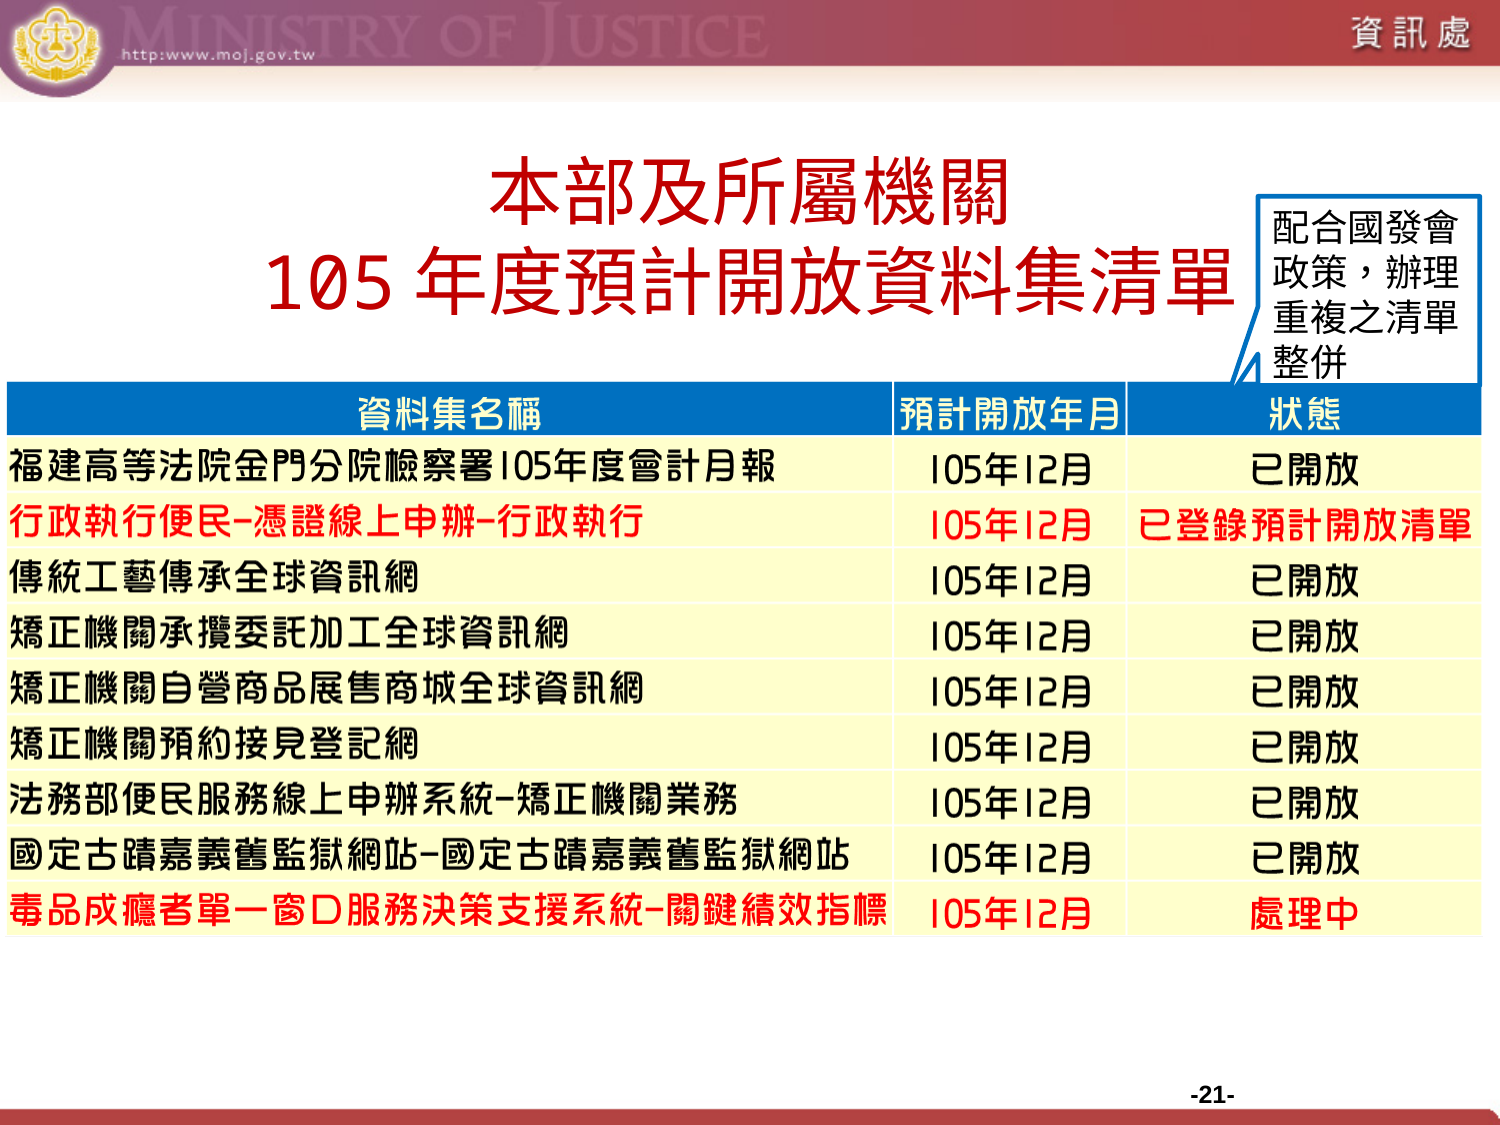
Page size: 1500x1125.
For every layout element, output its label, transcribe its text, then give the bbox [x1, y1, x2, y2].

text_box -21- [1175, 1070, 1488, 1109]
picture [5, 380, 1483, 961]
title 本部及所屬機關 105年度預計開放資料集清單 [112, 137, 1388, 288]
text_box 配合國發會政策，辦理重複之清單整併 [1225, 196, 1480, 404]
